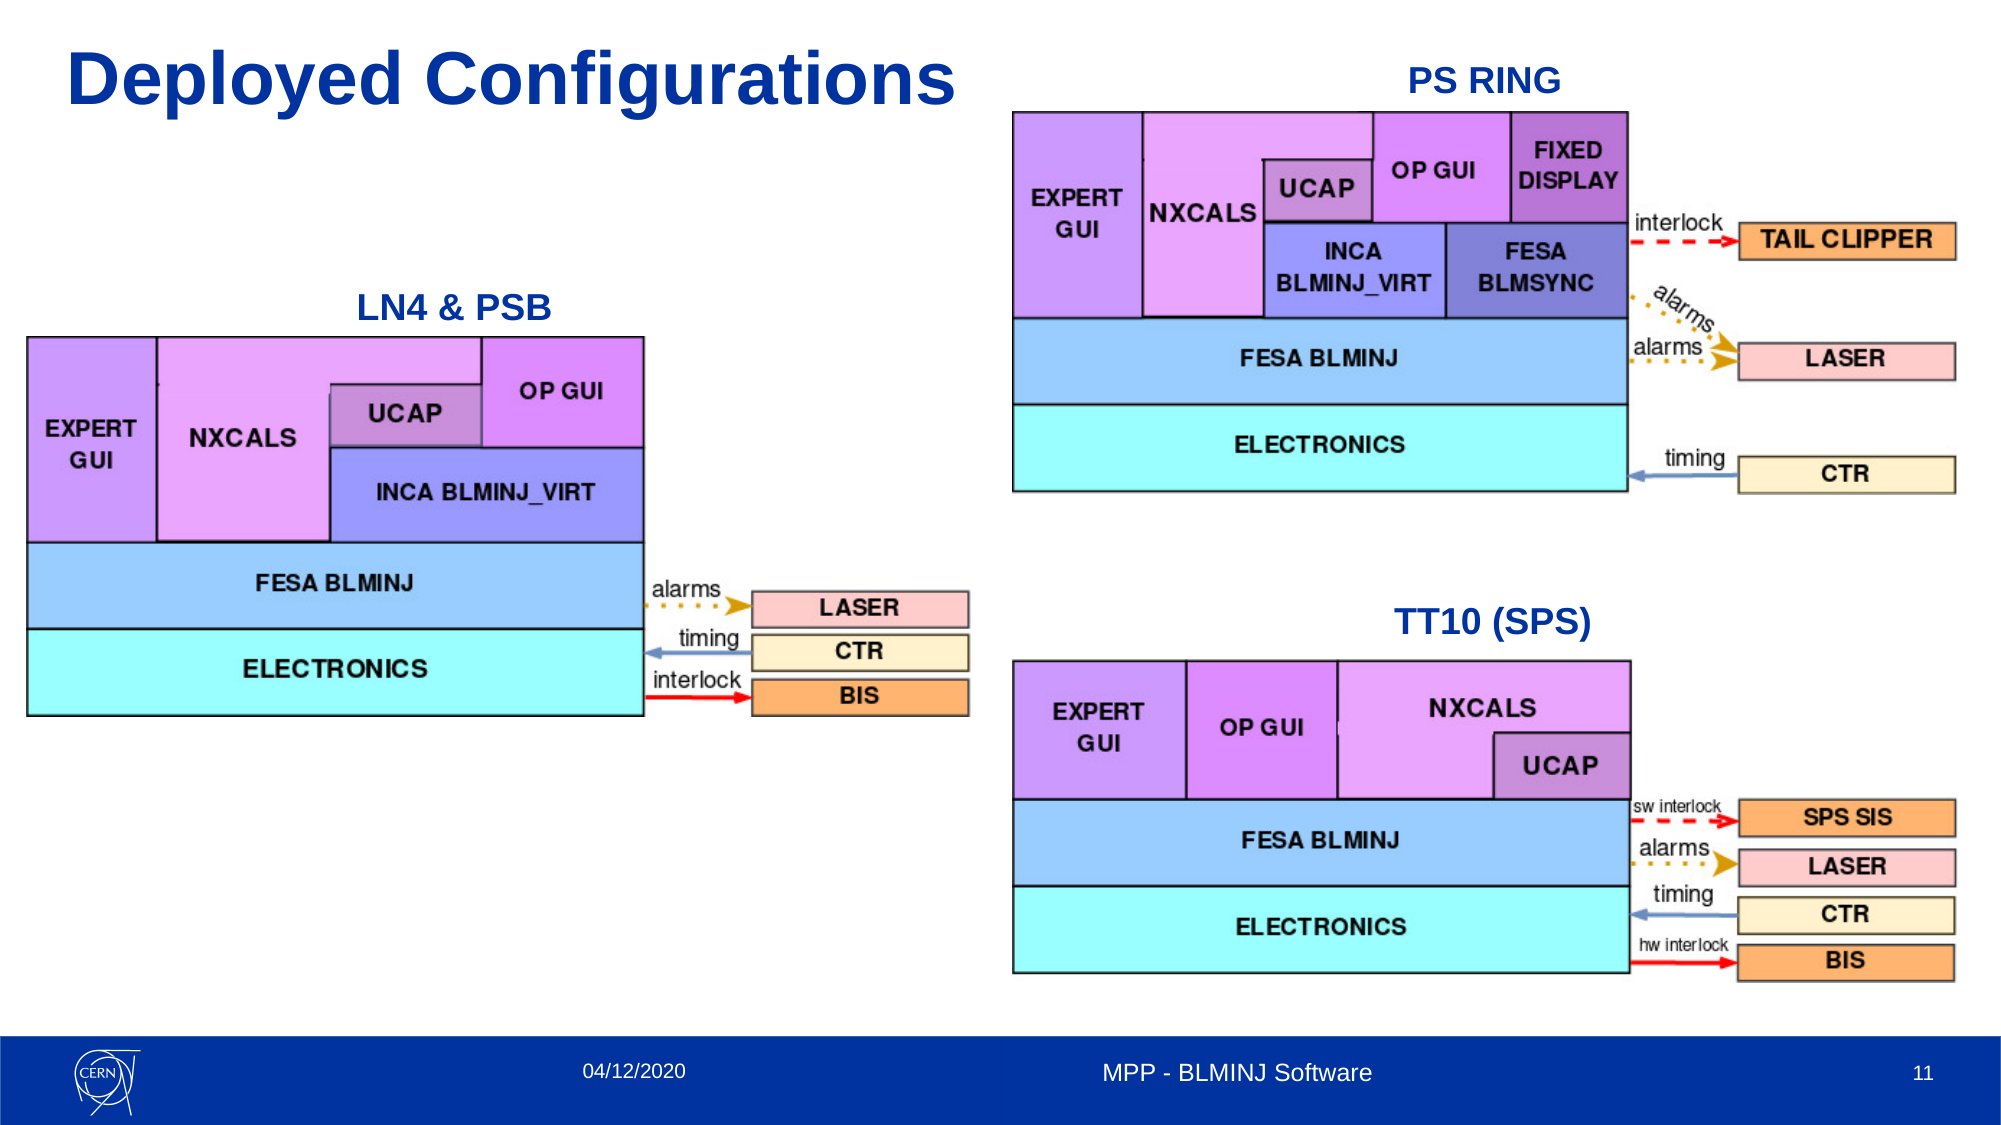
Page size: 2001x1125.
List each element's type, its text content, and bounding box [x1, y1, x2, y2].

picture [1012, 658, 1958, 983]
text_box LN4 & PSB [341, 278, 617, 336]
picture [1, 1037, 2000, 1125]
picture [1012, 111, 1958, 495]
text_box PS RING [1390, 51, 1580, 111]
picture [26, 336, 973, 717]
footer MPP - BLMINJ Software [698, 1042, 1777, 1103]
title Deployed Configurations [66, 44, 1934, 135]
slide_number 11 [1822, 1042, 1935, 1103]
text_box TT10 (SPS) [1365, 592, 1621, 653]
slide_number 04/12/2020 [571, 1041, 686, 1102]
